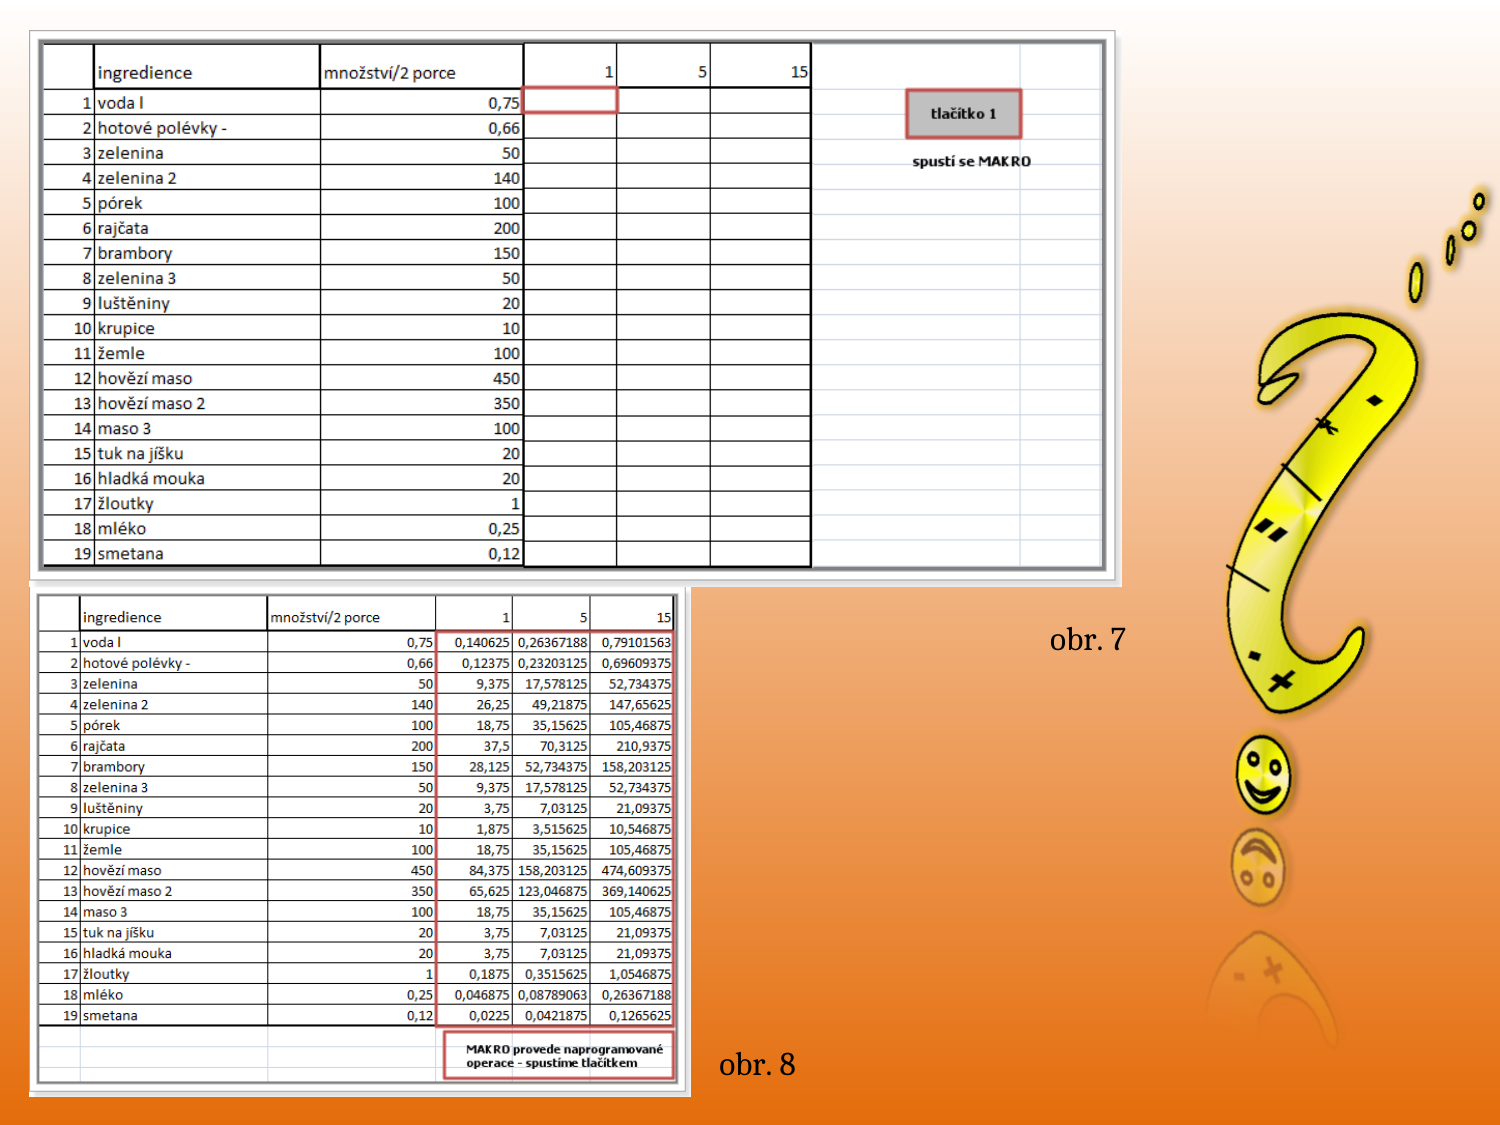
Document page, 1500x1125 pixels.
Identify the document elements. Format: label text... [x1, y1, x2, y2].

text_box obr. 7 [1035, 609, 1142, 665]
picture [29, 30, 1122, 1097]
text_box obr. 8 [704, 1034, 812, 1091]
picture [1171, 160, 1500, 1125]
